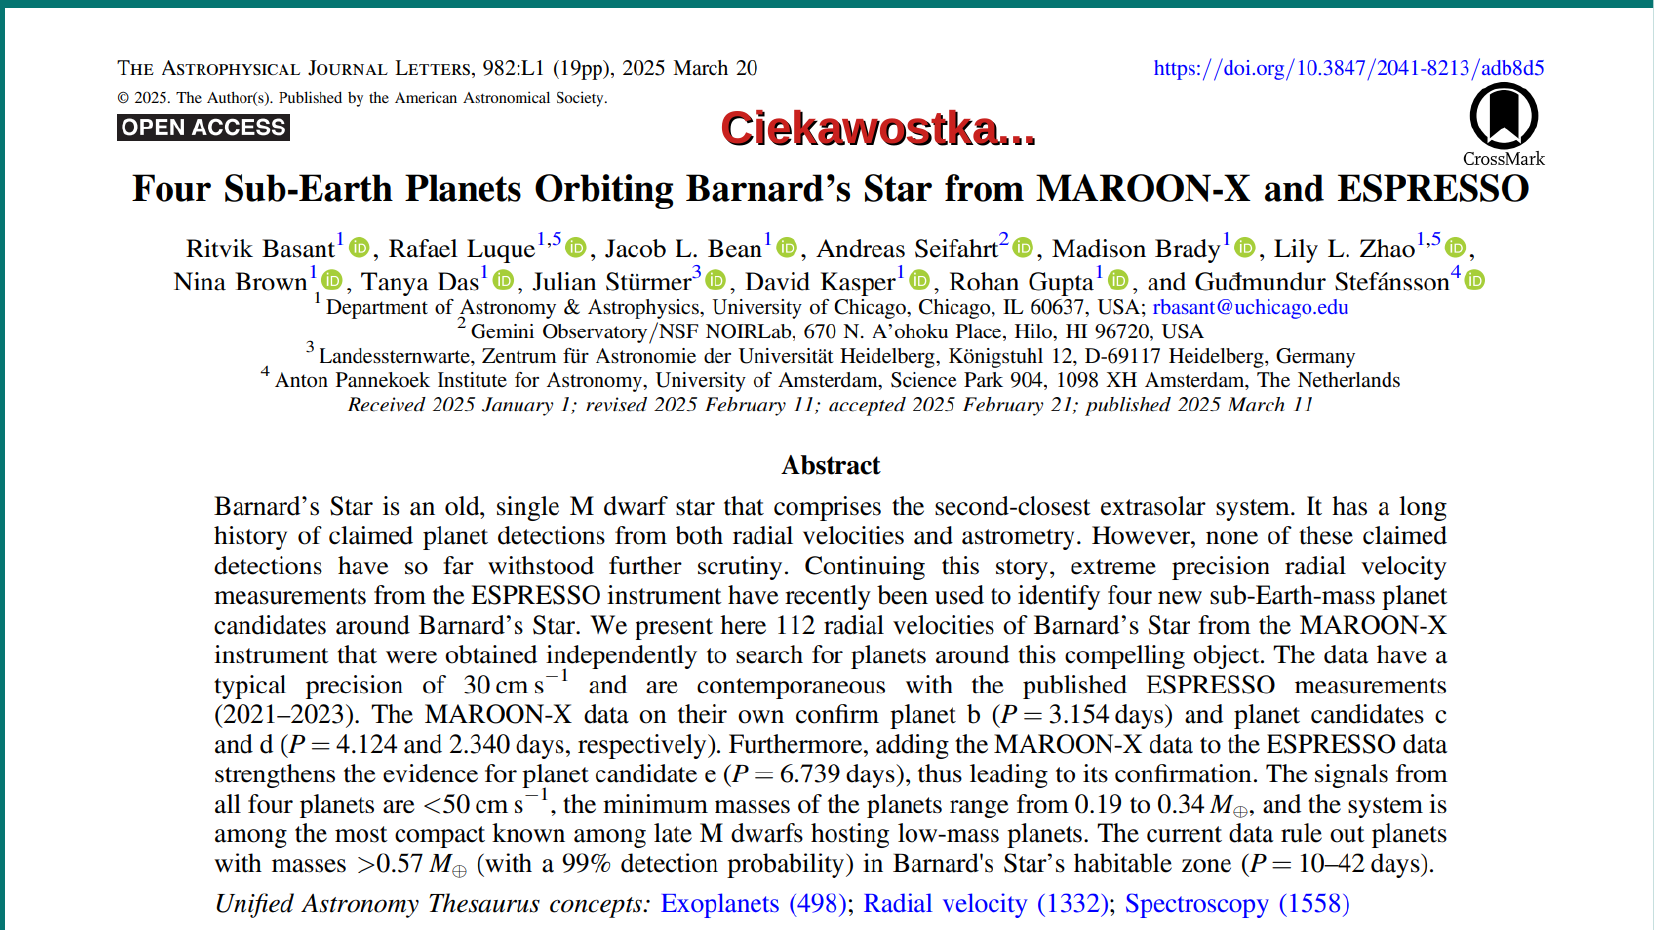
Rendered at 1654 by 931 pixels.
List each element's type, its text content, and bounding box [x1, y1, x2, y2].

text_box Ciekawostka... [705, 94, 1104, 161]
picture [5, 8, 1654, 931]
